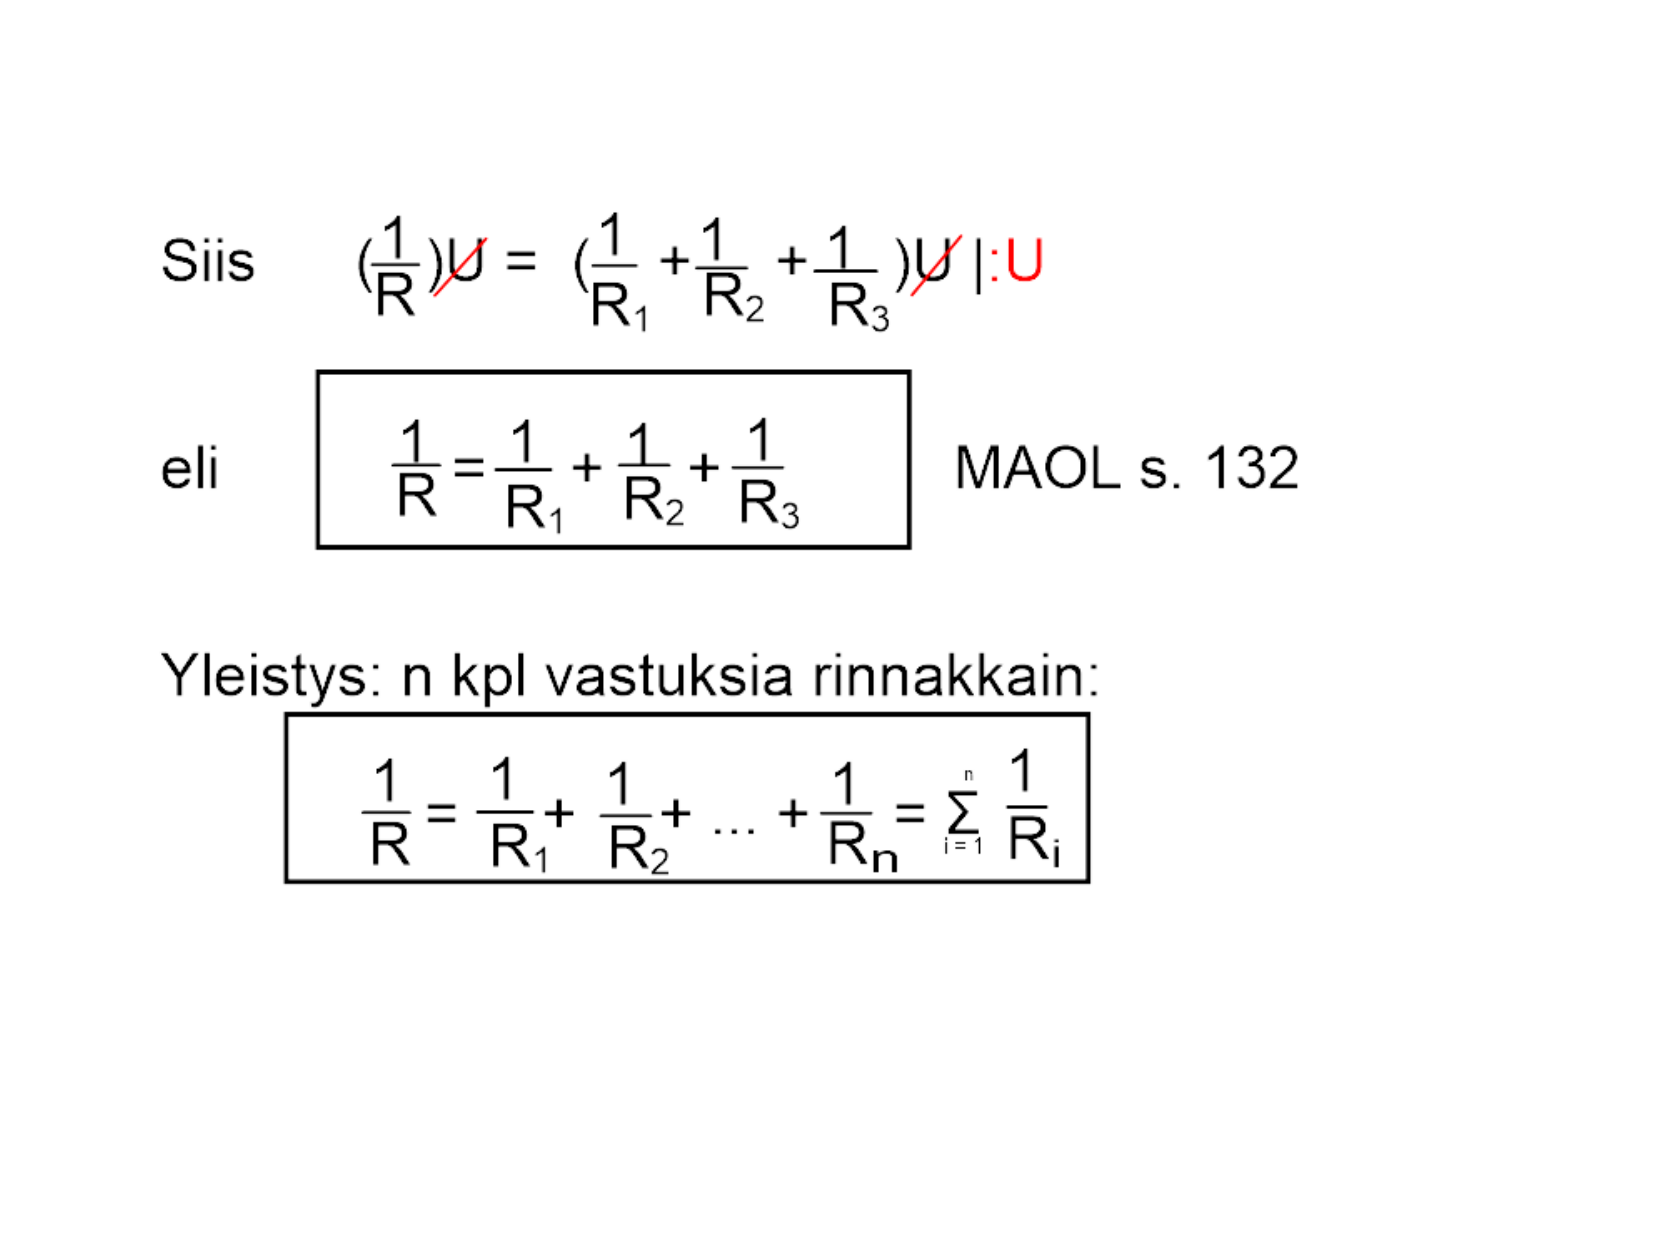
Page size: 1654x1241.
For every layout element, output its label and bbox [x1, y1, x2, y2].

picture [110, 106, 1406, 946]
